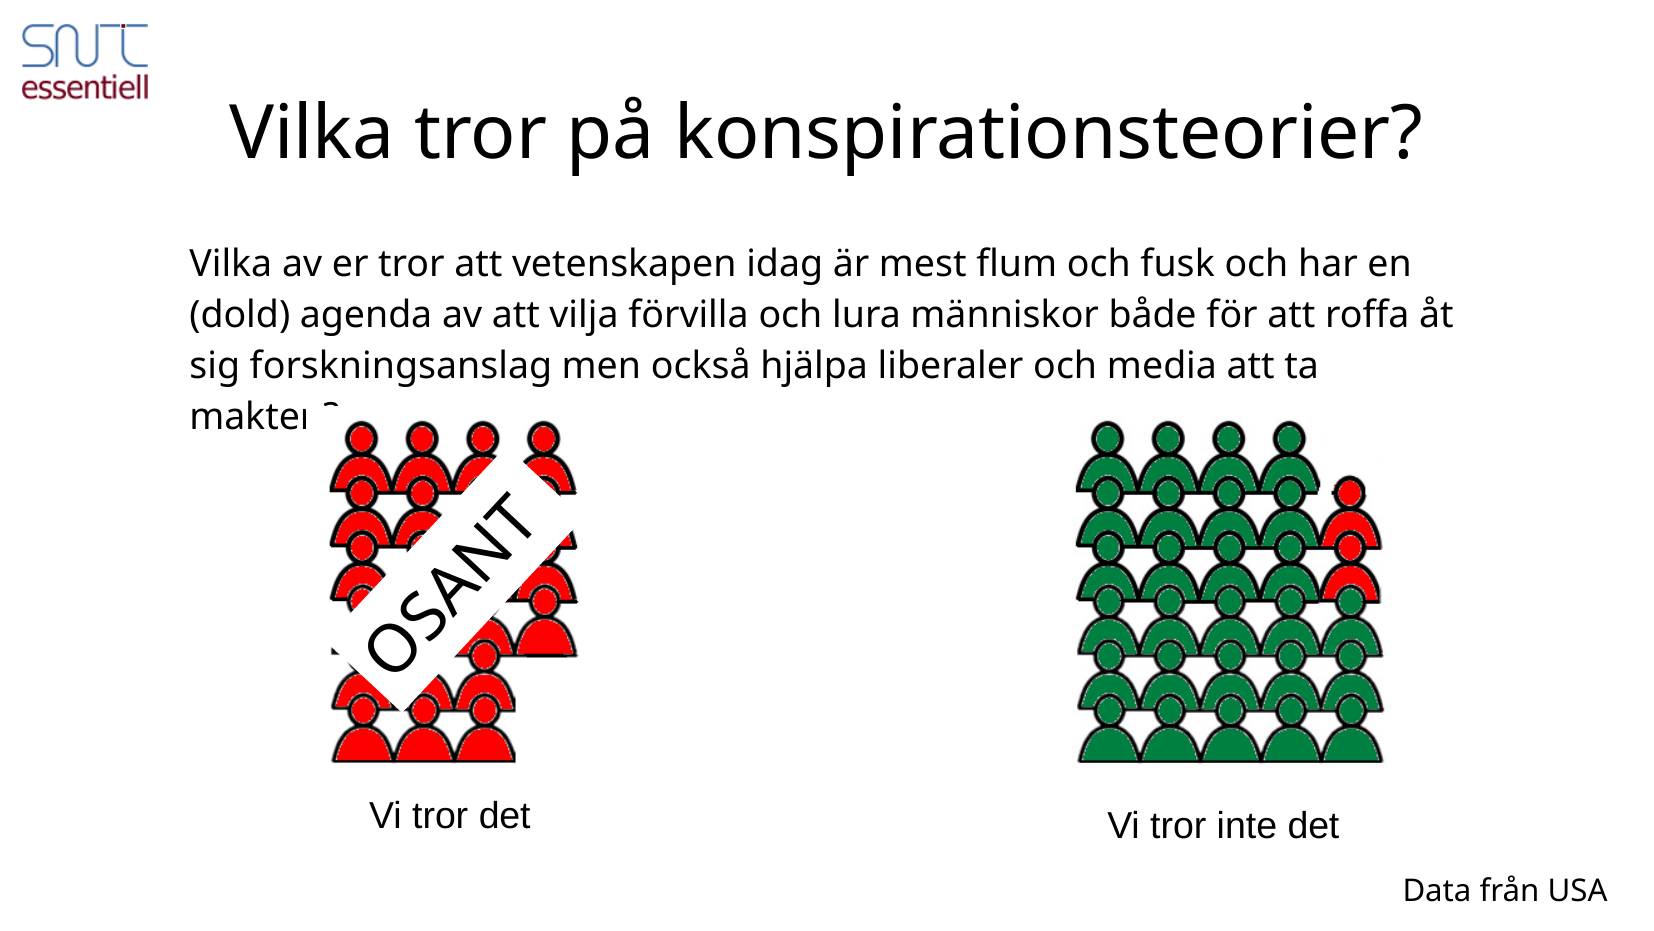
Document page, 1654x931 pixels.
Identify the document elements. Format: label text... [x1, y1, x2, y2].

text_box OSANT [324, 446, 580, 709]
text_box Vilka av er tror att vetenskapen idag är mest flum och fusk och har en (dold) agenda av att vilja förvilla och lura människor både för att roffa åt sig forskningsanslag men också hjälpa liberaler och media att ta makten? [174, 228, 1474, 394]
picture [22, 0, 148, 125]
picture [306, 406, 591, 774]
text_box Data från USA [1387, 860, 1625, 916]
text_box Vi tror det [354, 787, 591, 844]
text_box Vi tror inte det [1092, 797, 1359, 855]
picture [1066, 416, 1388, 768]
title Vilka tror på konspirationsteorier? [82, 51, 1571, 207]
